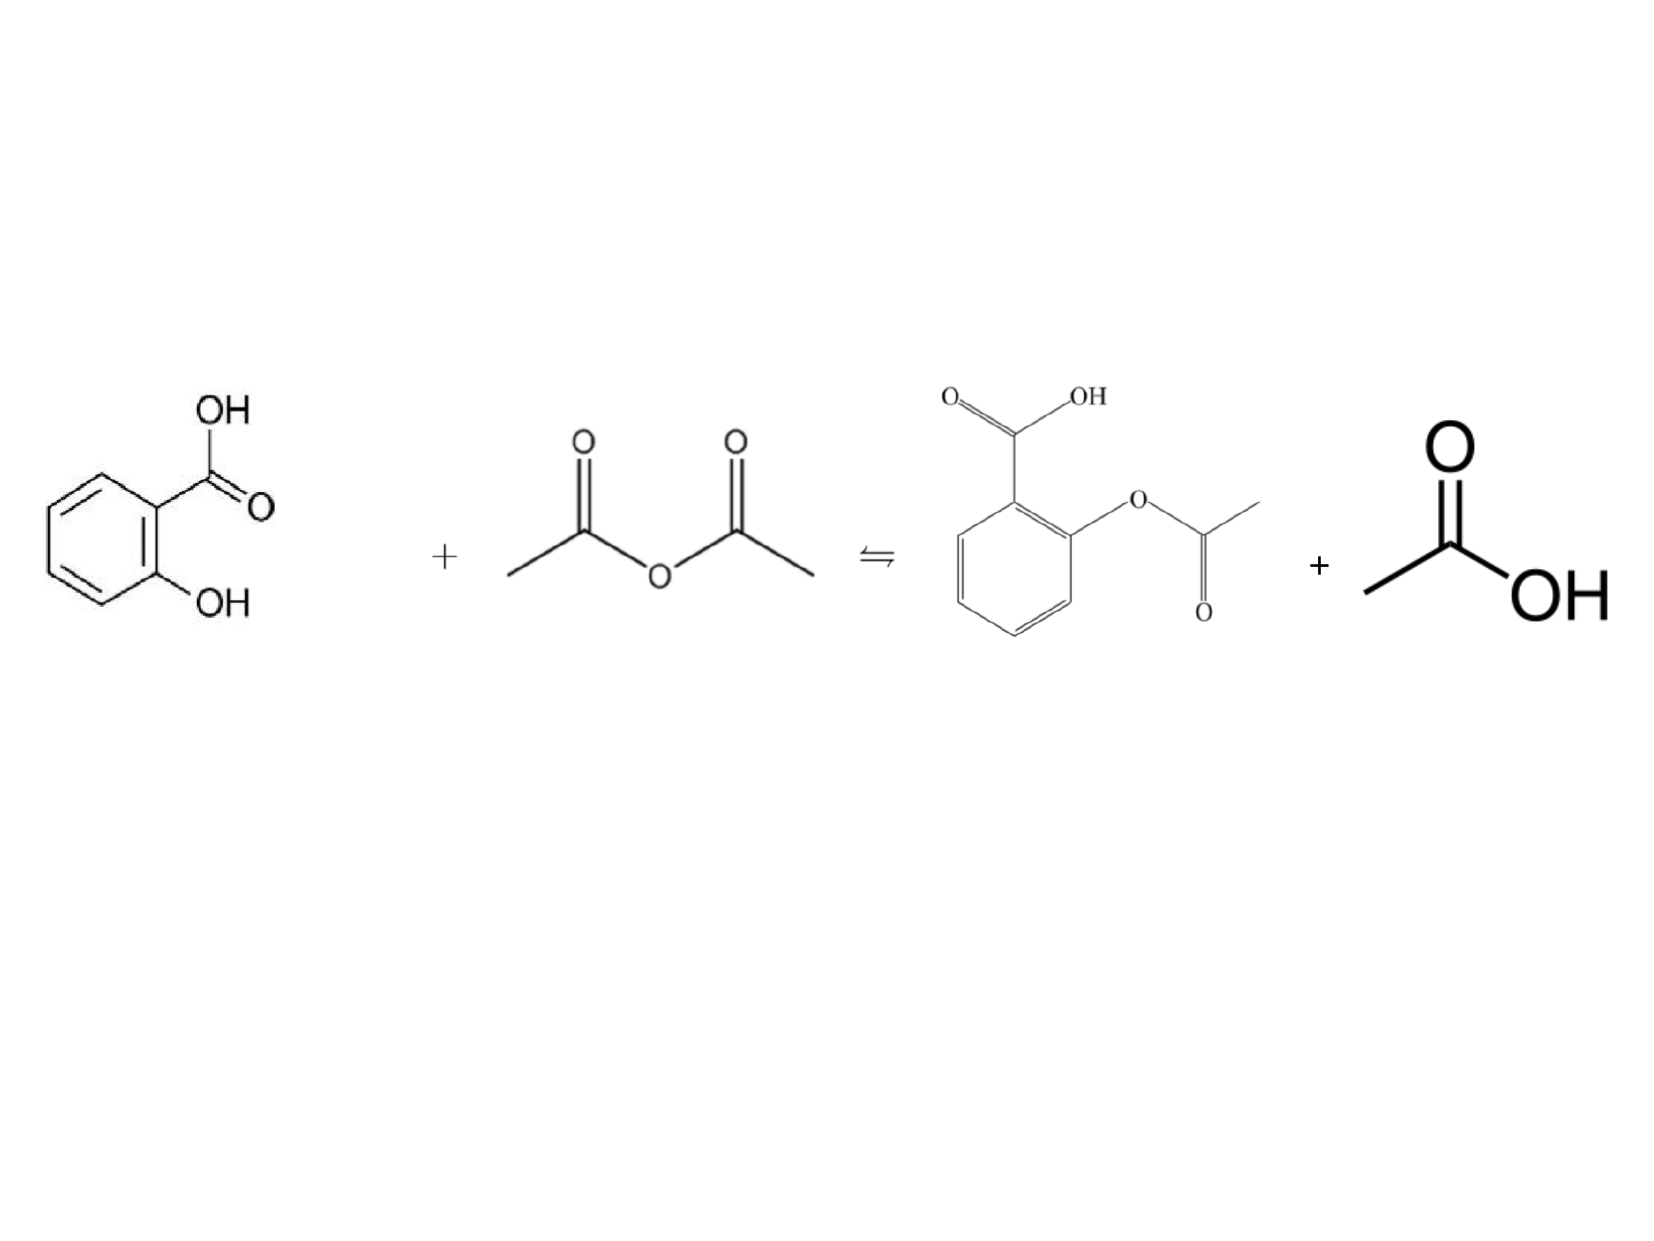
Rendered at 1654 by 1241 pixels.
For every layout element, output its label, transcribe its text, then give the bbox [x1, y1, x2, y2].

picture [6, 371, 1271, 644]
text_box + [1293, 537, 1346, 595]
picture [1329, 386, 1642, 656]
